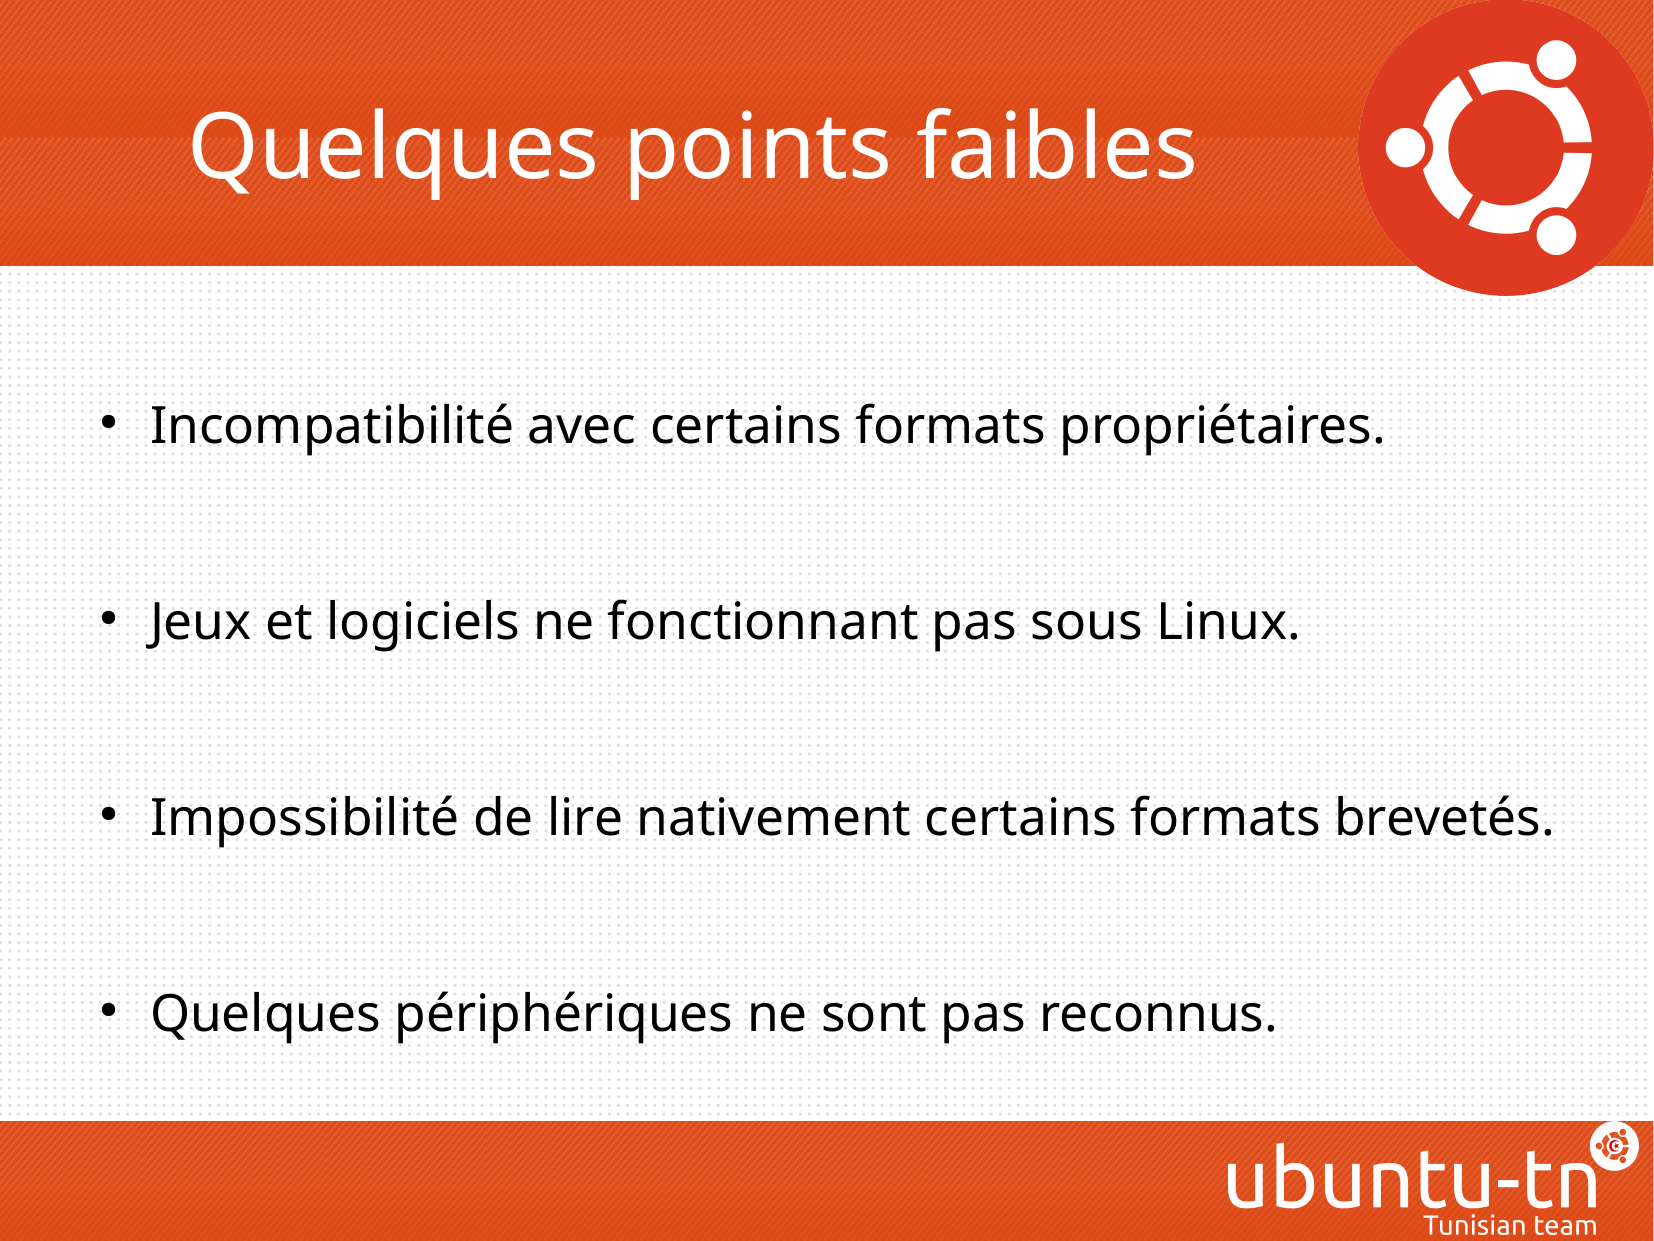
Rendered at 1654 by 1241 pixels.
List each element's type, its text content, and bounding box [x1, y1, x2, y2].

title Quelques points faibles [29, 29, 1359, 257]
picture [0, 0, 1654, 1241]
list Incompatibilité avec certains formats propriétaires. Jeux et logiciels ne fonctionnant pas sous Linux. Impossibilité de lire nativement certains formats brevetés. Quelques périphériques ne sont pas reconnus. [82, 290, 1571, 1109]
